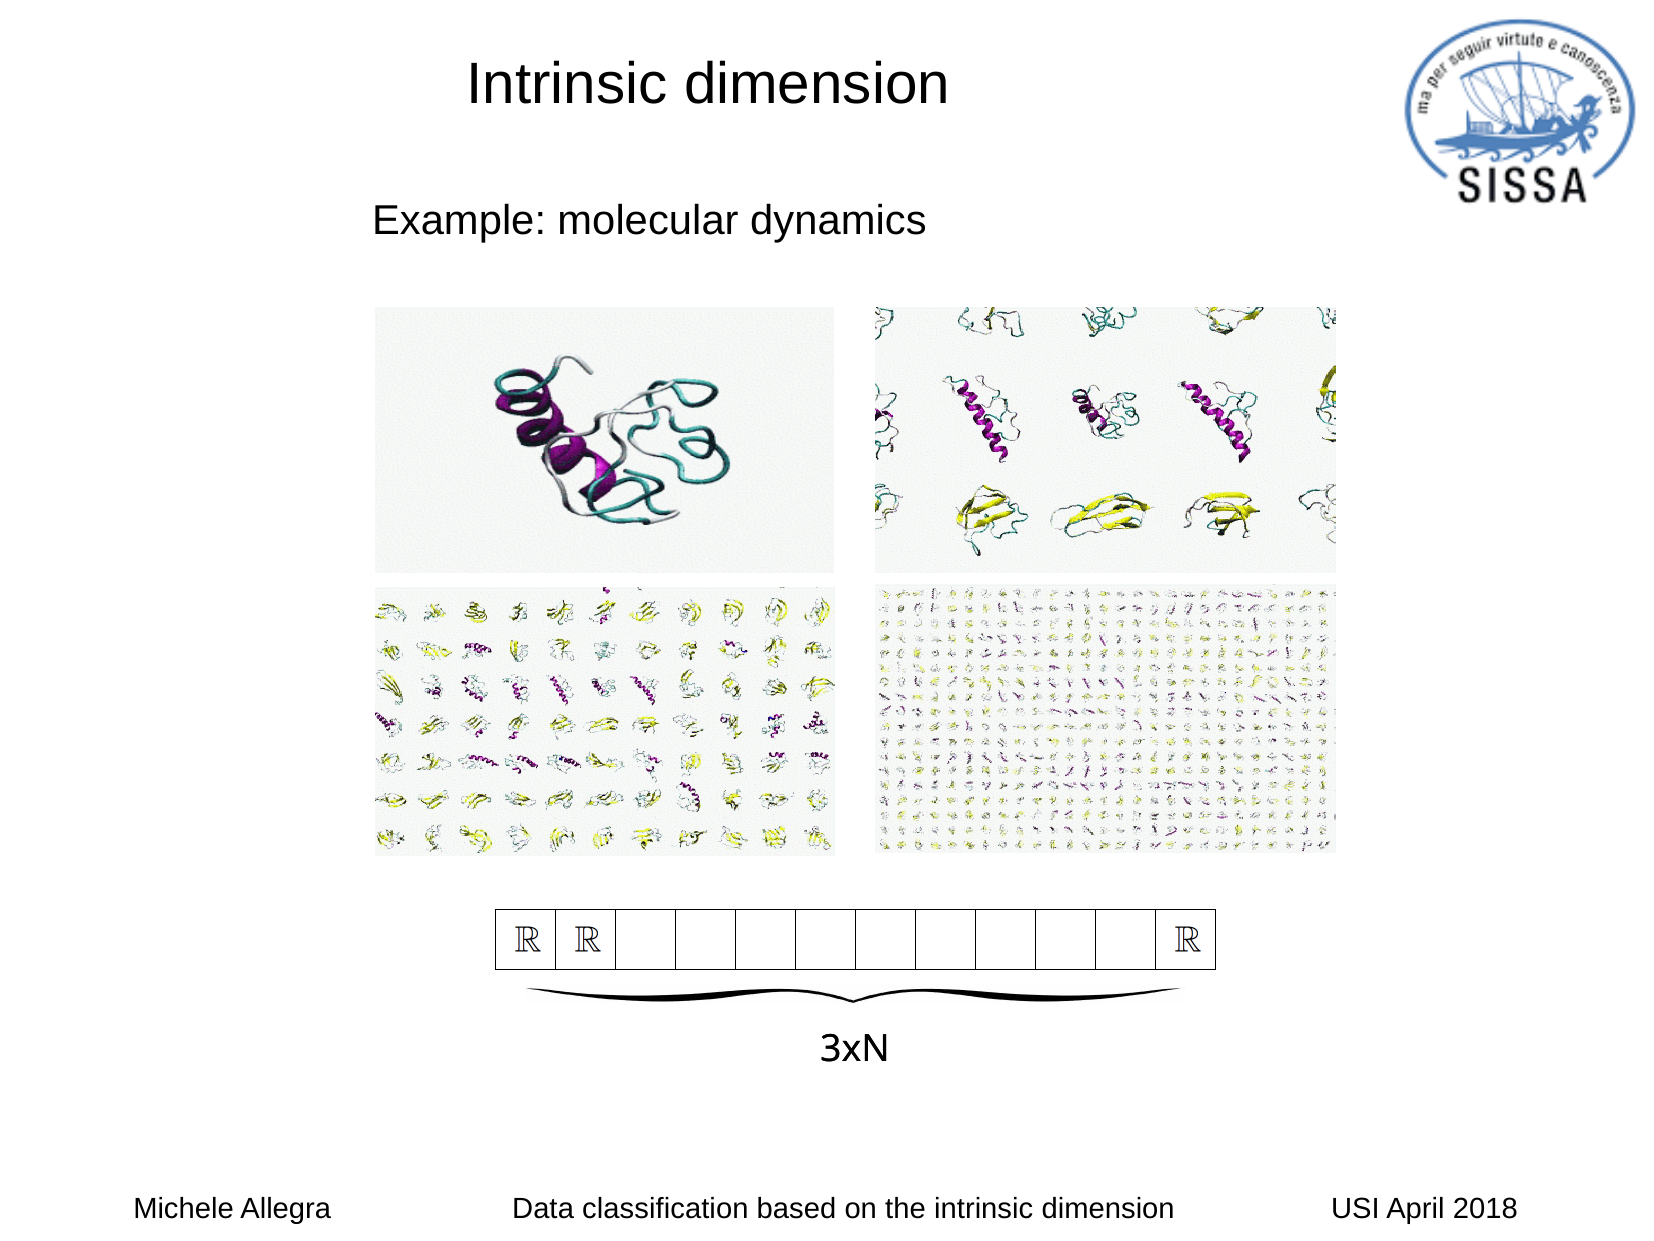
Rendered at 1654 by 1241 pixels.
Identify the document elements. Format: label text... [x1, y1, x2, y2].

picture [875, 307, 1336, 573]
title Intrinsic dimension [82, 32, 1335, 136]
text_box 3xN [780, 1014, 931, 1067]
text_box [0, 187, 1471, 295]
picture [525, 984, 1186, 1005]
picture [375, 587, 835, 856]
picture [512, 924, 543, 955]
text_box [495, 909, 1216, 970]
picture [375, 307, 835, 573]
picture [875, 584, 1336, 853]
title Example: molecular dynamics [23, 168, 1276, 271]
picture [1391, 16, 1652, 207]
picture [572, 924, 603, 955]
picture [1172, 924, 1203, 955]
title Michele Allegra Data classification based on the intrinsic dimension USI April 2018 [82, 1171, 1571, 1241]
